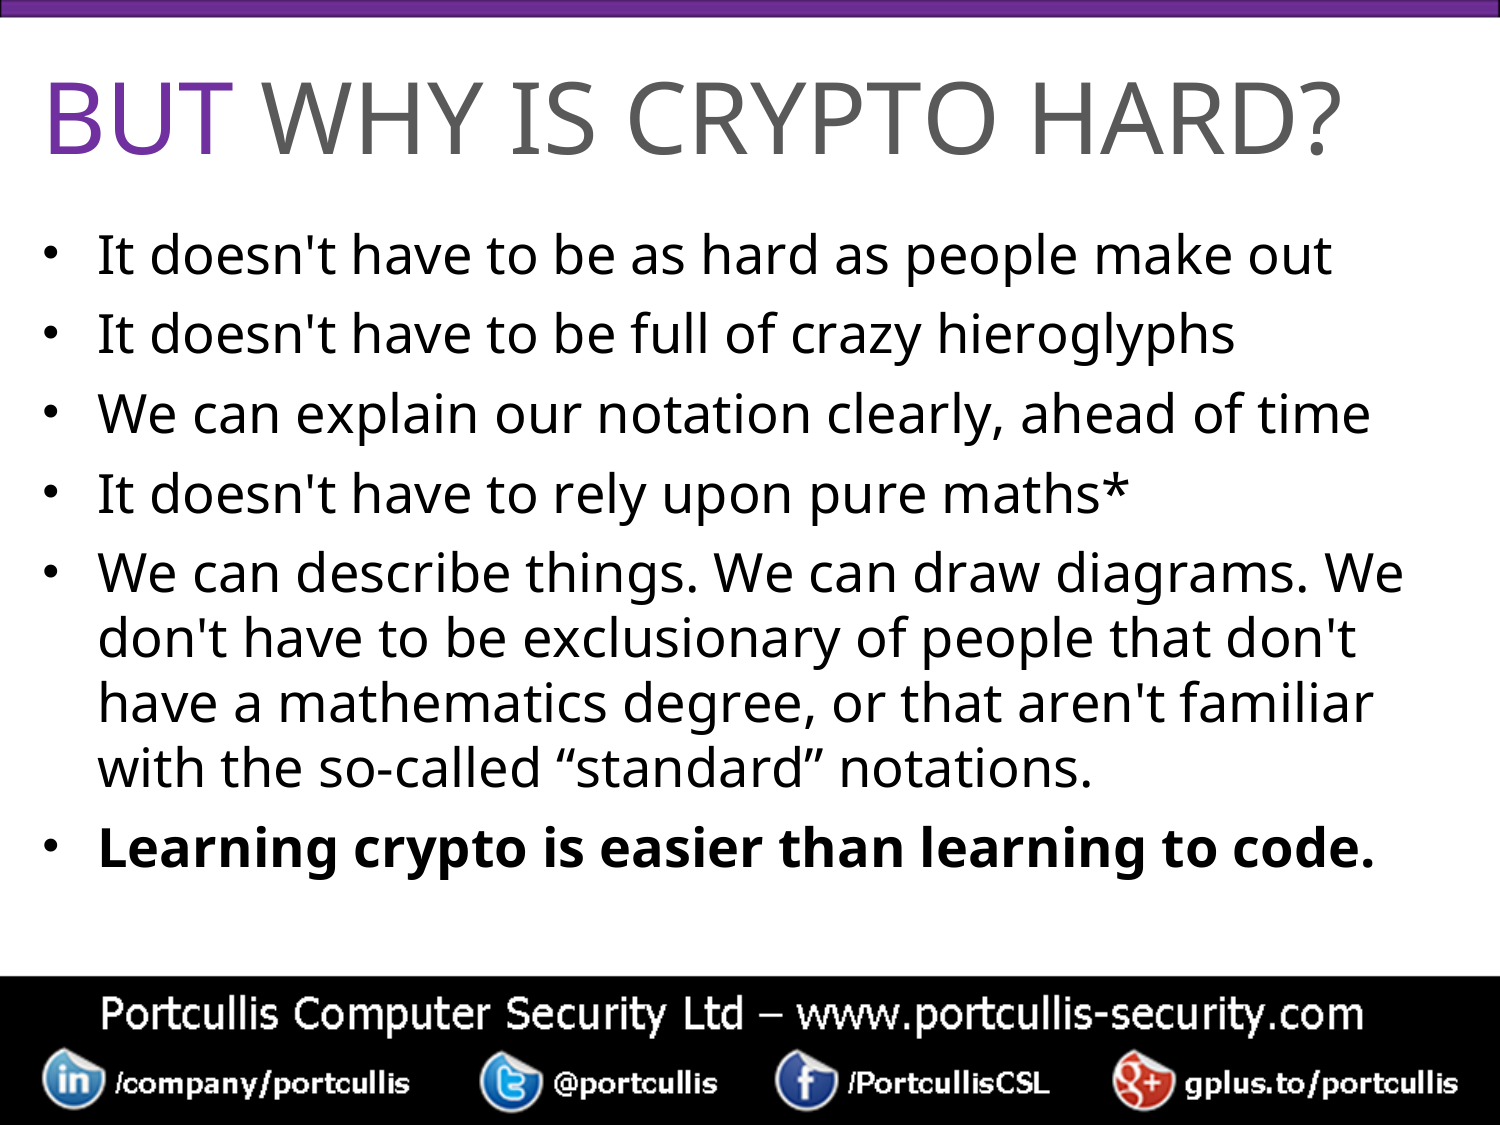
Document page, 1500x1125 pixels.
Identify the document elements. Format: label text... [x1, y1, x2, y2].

picture [0, 0, 1500, 1125]
list It doesn't have to be as hard as people make out It doesn't have to be full of crazy hieroglyphs We can explain our notation clearly, ahead of time It doesn't have to rely upon pure maths* We can describe things. We can draw diagrams. We don't have to be exclusionary of people that don't have a mathematics degree, or that aren't familiar with the so-called “standard” notations. Learning crypto is easier than learning to code. [41, 219, 1428, 965]
title BUT WHY IS CRYPTO HARD? [41, 42, 1434, 202]
